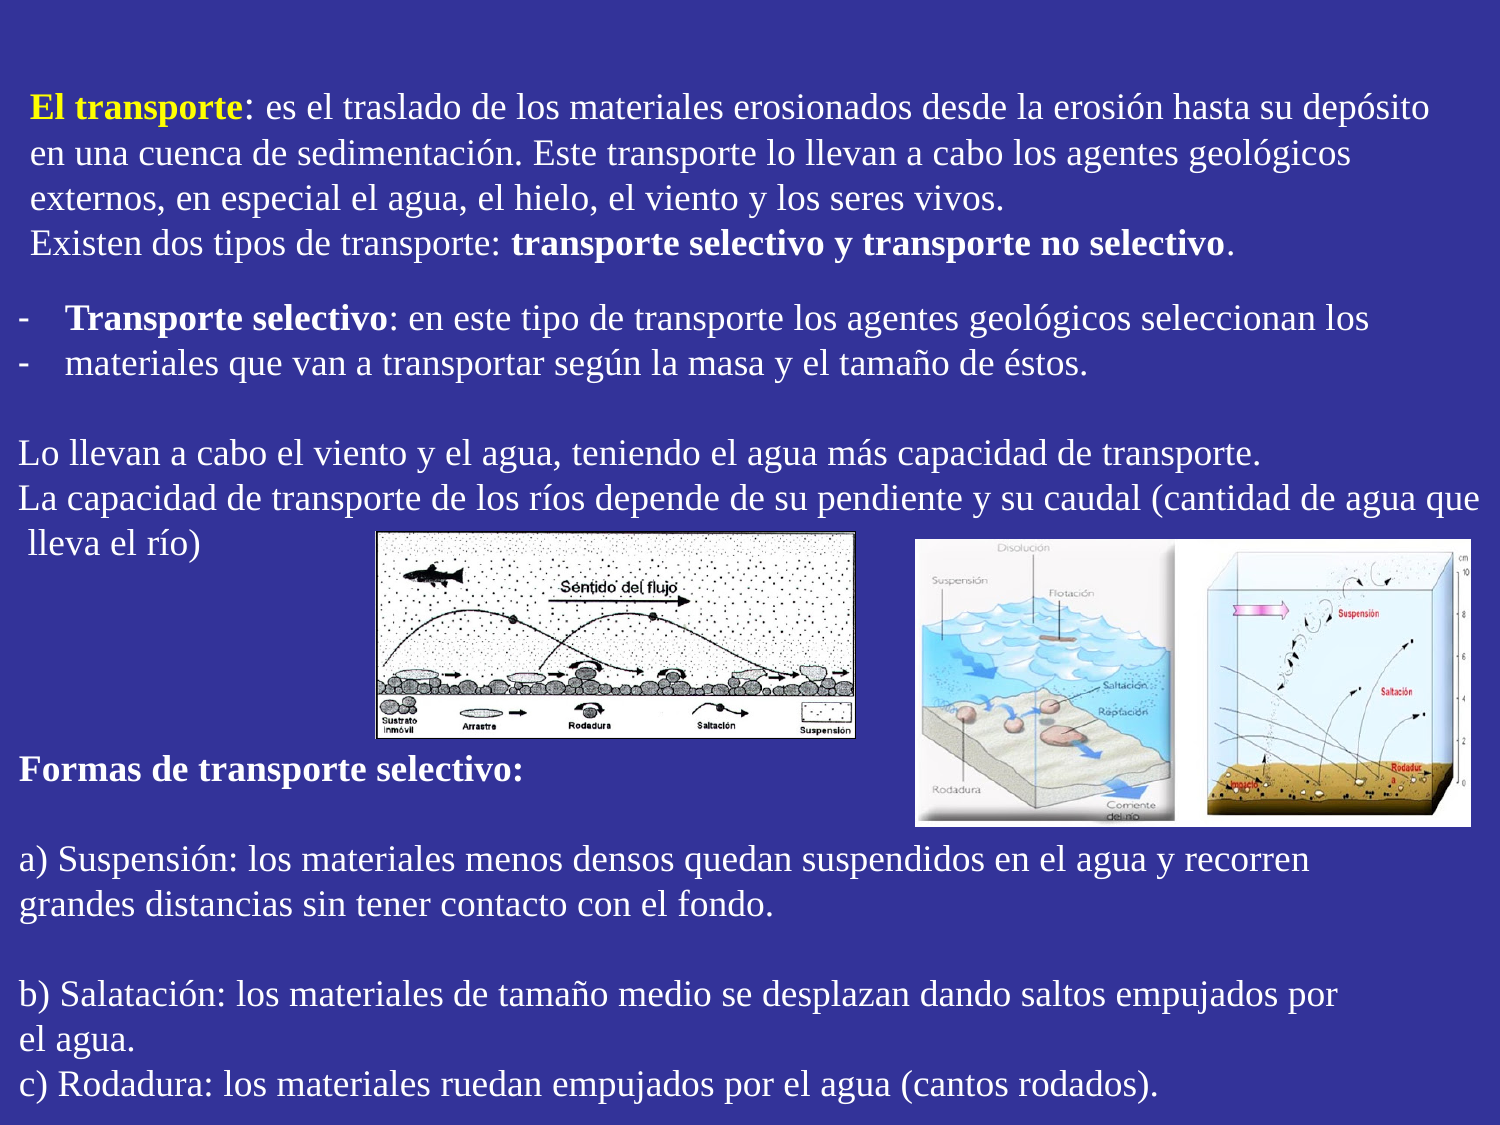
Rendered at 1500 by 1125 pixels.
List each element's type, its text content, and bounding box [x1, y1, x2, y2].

picture [375, 531, 856, 740]
text_box Transporte selectivo: en este tipo de transporte los agentes geológicos seleccionan los materiales que van a transportar según la masa y el tamaño de éstos. Lo llevan a cabo el viento y el agua, teniendo el agua más capacidad de transporte. La capacidad de transporte de los ríos depende de su pendiente y su caudal (cantidad de agua que lleva el río) [3, 285, 1500, 571]
text_box El transporte: es el traslado de los materiales erosionados desde la erosión hasta su depósito en una cuenca de sedimentación. Este transporte lo llevan a cabo los agentes geológicos externos, en especial el agua, el hielo, el viento y los seres vivos. Existen dos tipos de transporte: transporte selectivo y transporte no selectivo. [15, 70, 1476, 285]
text_box Formas de transporte selectivo: a) Suspensión: los materiales menos densos quedan suspendidos en el agua y recorren grandes distancias sin tener contacto con el fondo. b) Salatación: los materiales de tamaño medio se desplazan dando saltos empujados por el agua. c) Rodadura: los materiales ruedan empujados por el agua (cantos rodados). [4, 736, 1365, 1111]
picture [915, 539, 1471, 828]
